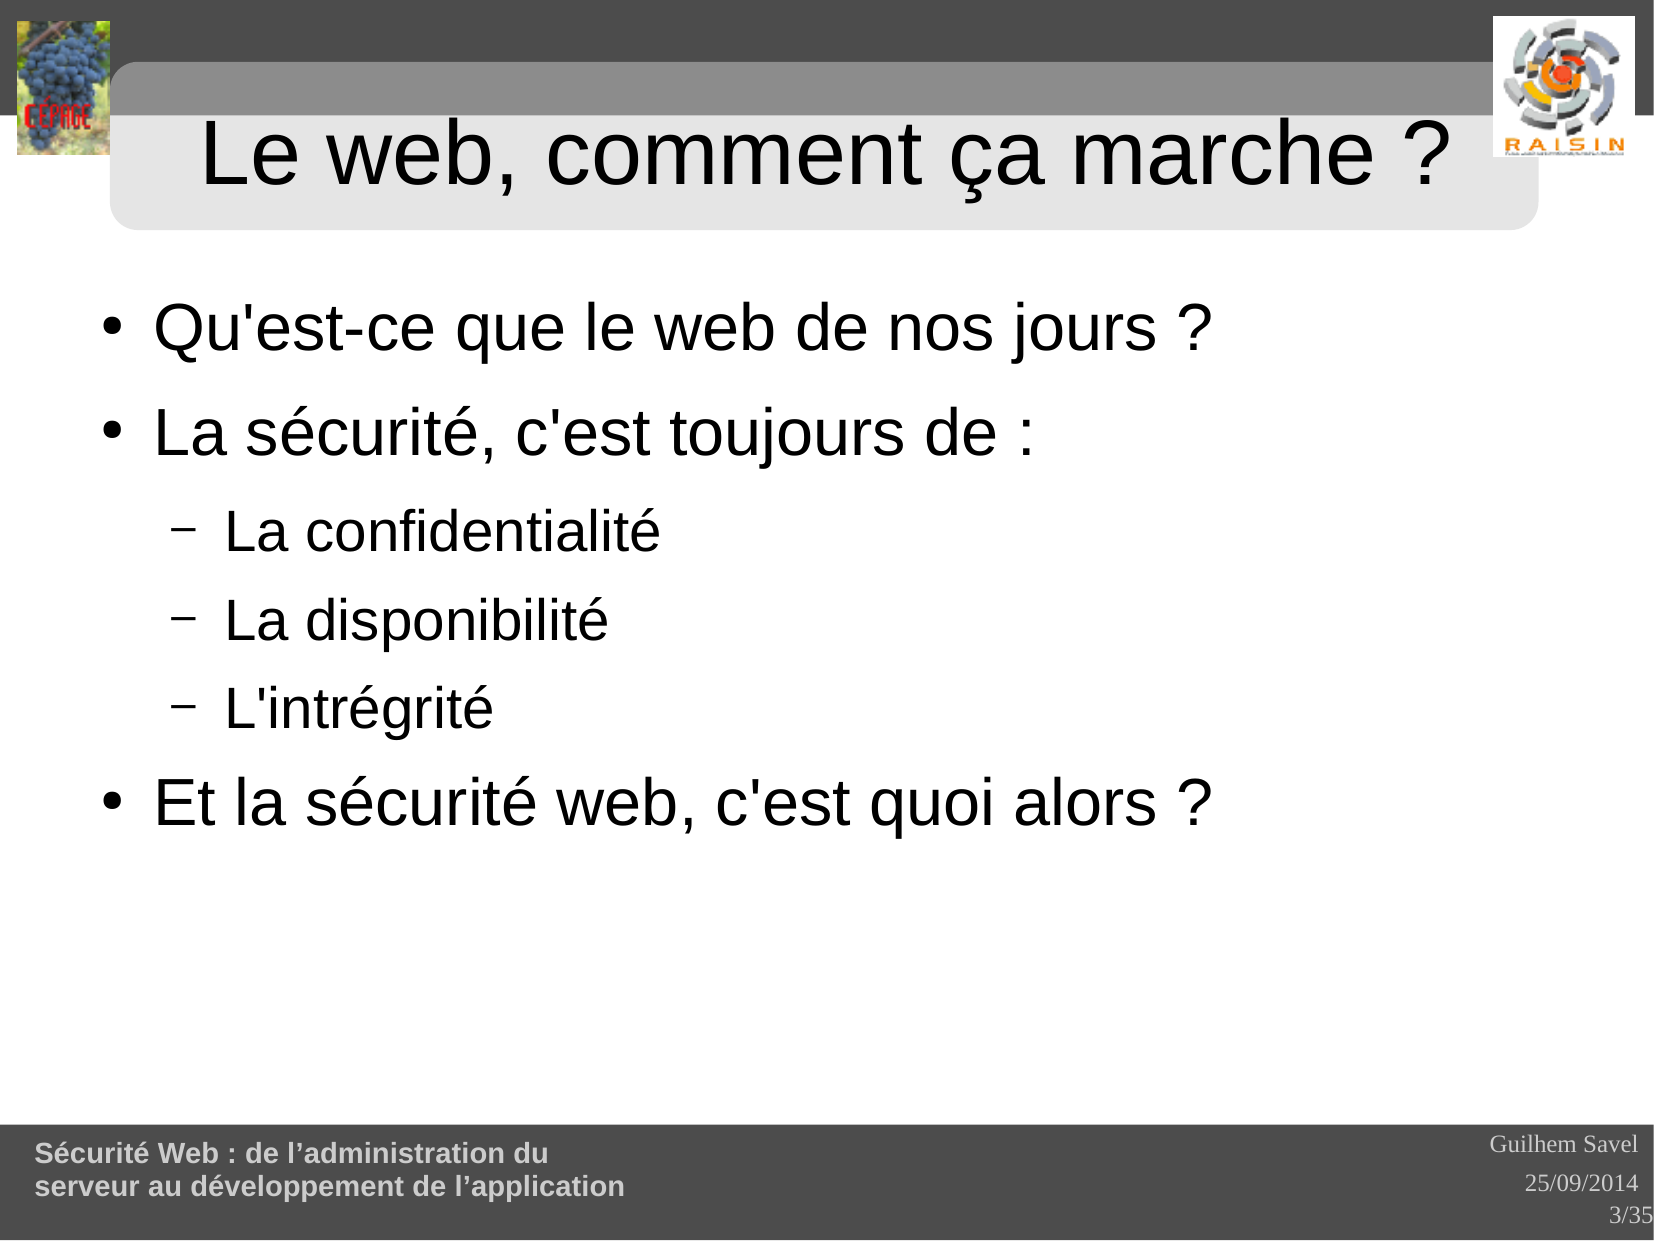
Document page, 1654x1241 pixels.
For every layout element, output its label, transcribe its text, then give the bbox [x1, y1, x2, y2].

list Qu'est-ce que le web de nos jours ? La sécurité, c'est toujours de : La confidentialité La disponibilité L'intrégrité Et la sécurité web, c'est quoi alors ? [82, 290, 1571, 1010]
title Le web, comment ça marche ? [82, 49, 1571, 257]
picture [1493, 16, 1635, 157]
picture [17, 21, 110, 155]
